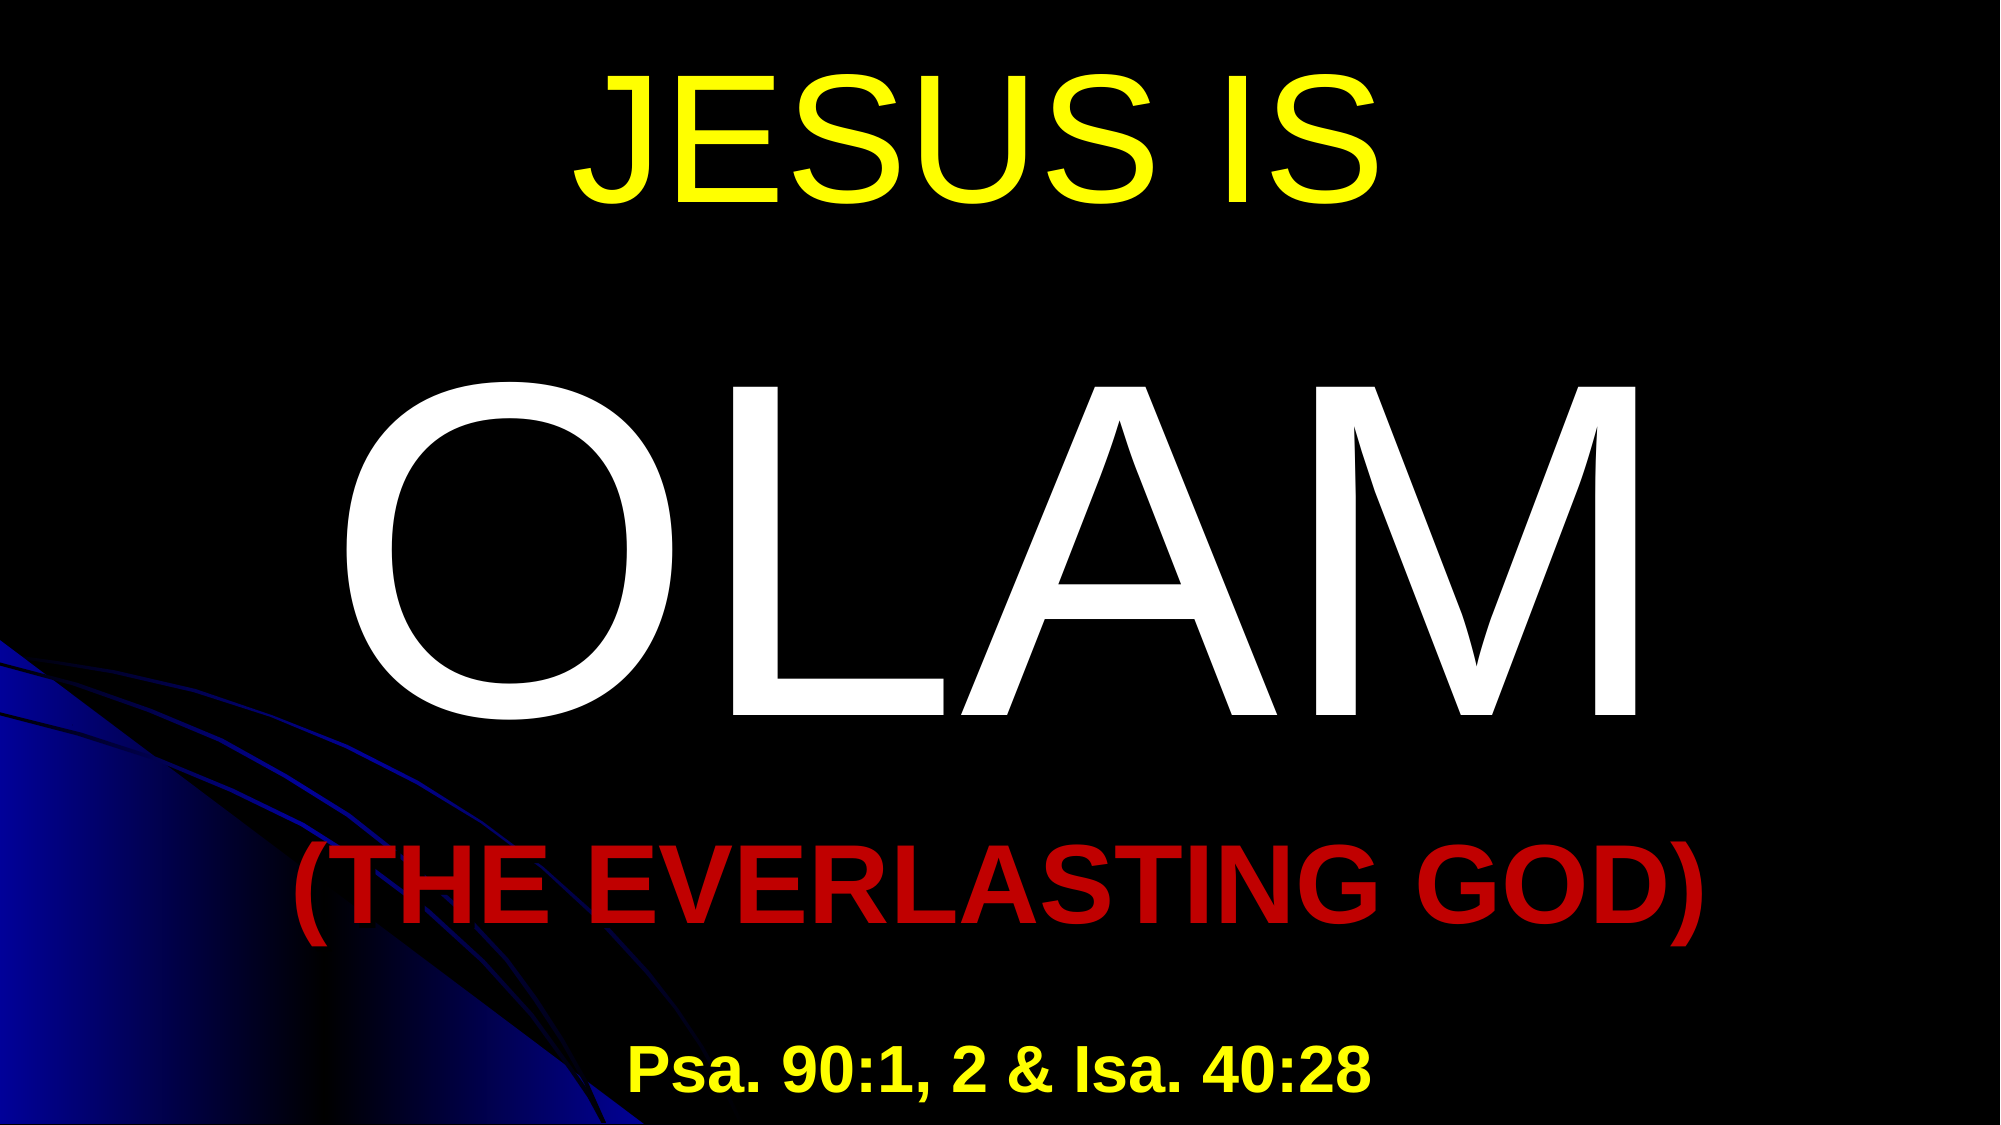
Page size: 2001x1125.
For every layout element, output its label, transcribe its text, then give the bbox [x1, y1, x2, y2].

title JESUS IS OLAM (THE EVERLASTING GOD) Psa. 90:1, 2 & Isa. 40:28 [0, 0, 2000, 1125]
